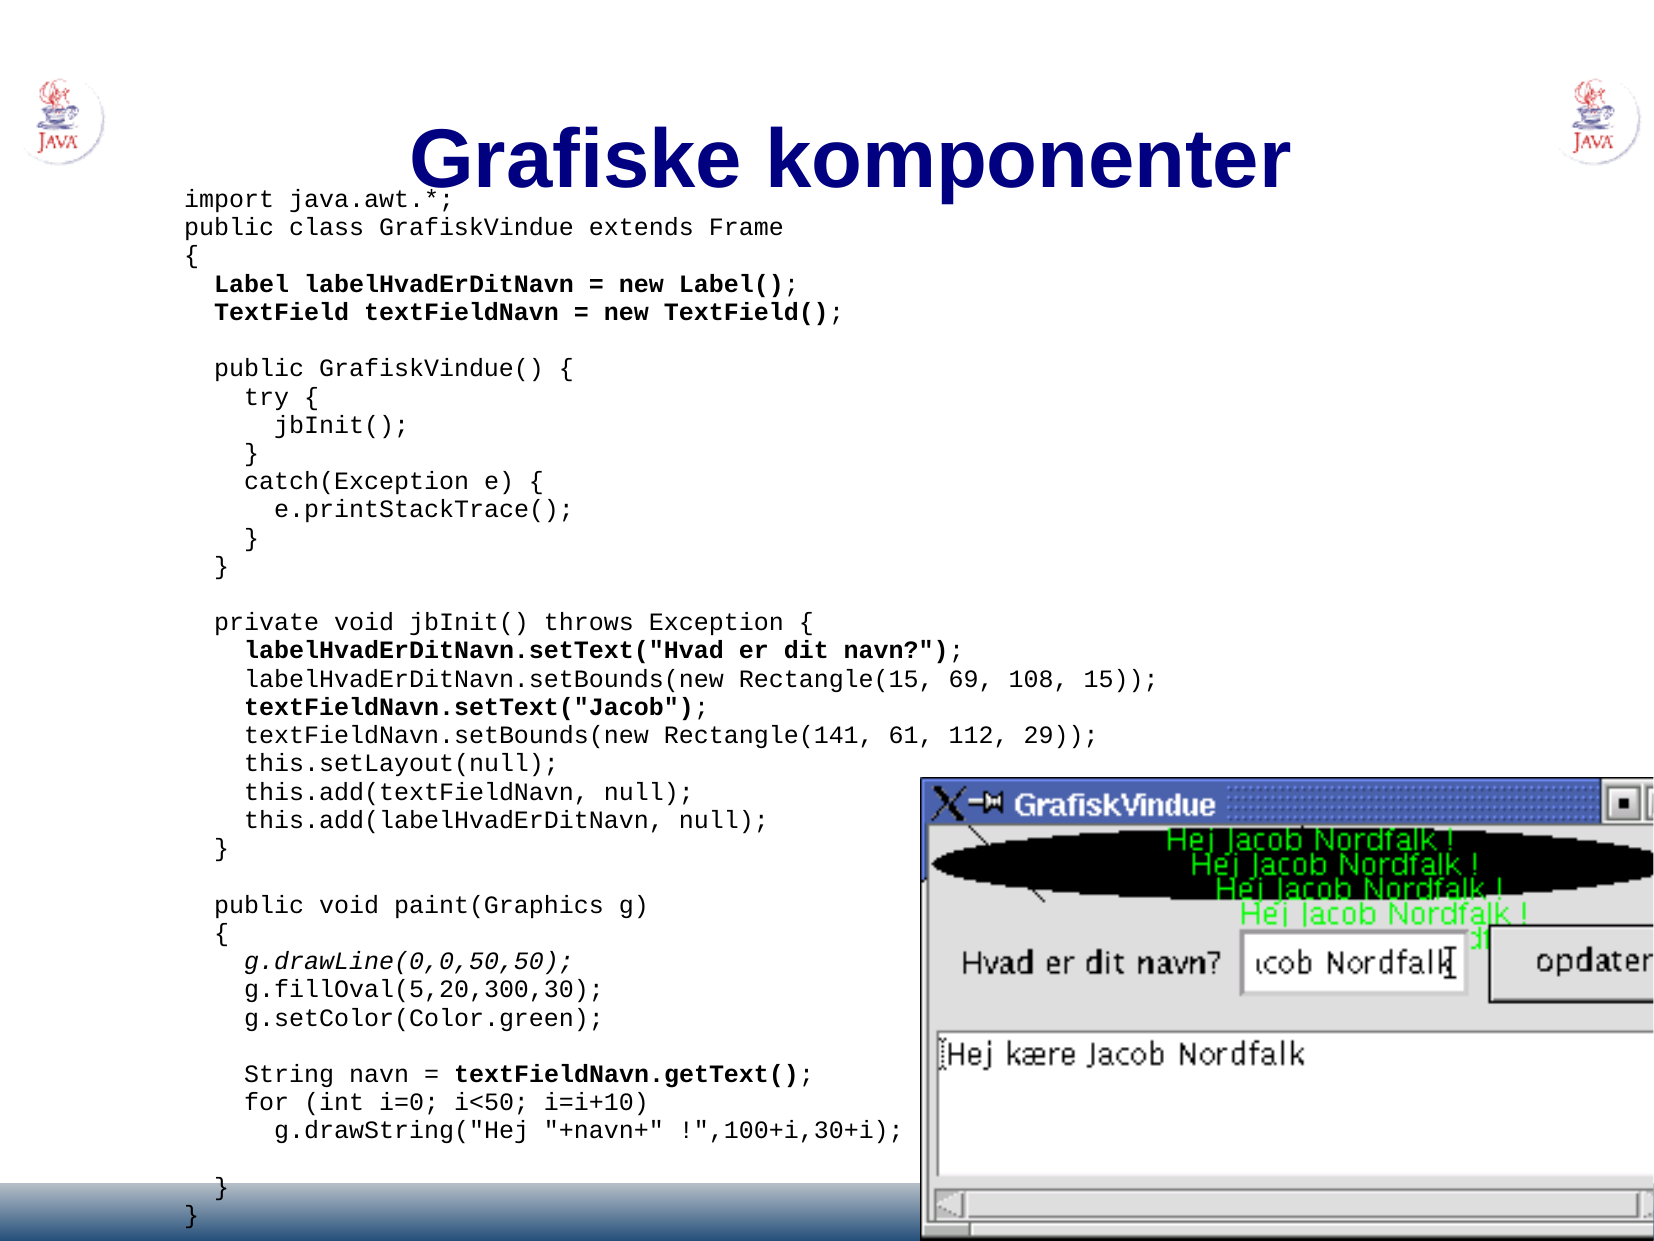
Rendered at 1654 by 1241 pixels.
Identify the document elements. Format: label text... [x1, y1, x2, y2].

picture [1545, 71, 1645, 169]
text_box import java.awt.*; public class GrafiskVindue extends Frame { Label labelHvadErDitNavn = new Label(); TextField textFieldNavn = new TextField(); public GrafiskVindue() { try { jbInit(); } catch(Exception e) { e.printStackTrace(); } } private void jbInit() throws Exception { labelHvadErDitNavn.setText("Hvad er dit navn?"); labelHvadErDitNavn.setBounds(new Rectangle(15, 69, 108, 15)); textFieldNavn.setText("Jacob"); textFieldNavn.setBounds(new Rectangle(141, 61, 112, 29)); this.setLayout(null); this.add(textFieldNavn, null); this.add(labelHvadErDitNavn, null); } public void paint(Graphics g) { g.drawLine(0,0,50,50); g.fillOval(5,20,300,30); g.setColor(Color.green); String navn = textFieldNavn.getText(); for (int i=0; i<50; i=i+10) g.drawString("Hej "+navn+" !",100+i,30+i); } } [184, 186, 1642, 1241]
title Grafiske komponenter [156, 55, 1534, 263]
picture [920, 777, 1654, 1241]
picture [10, 71, 109, 169]
